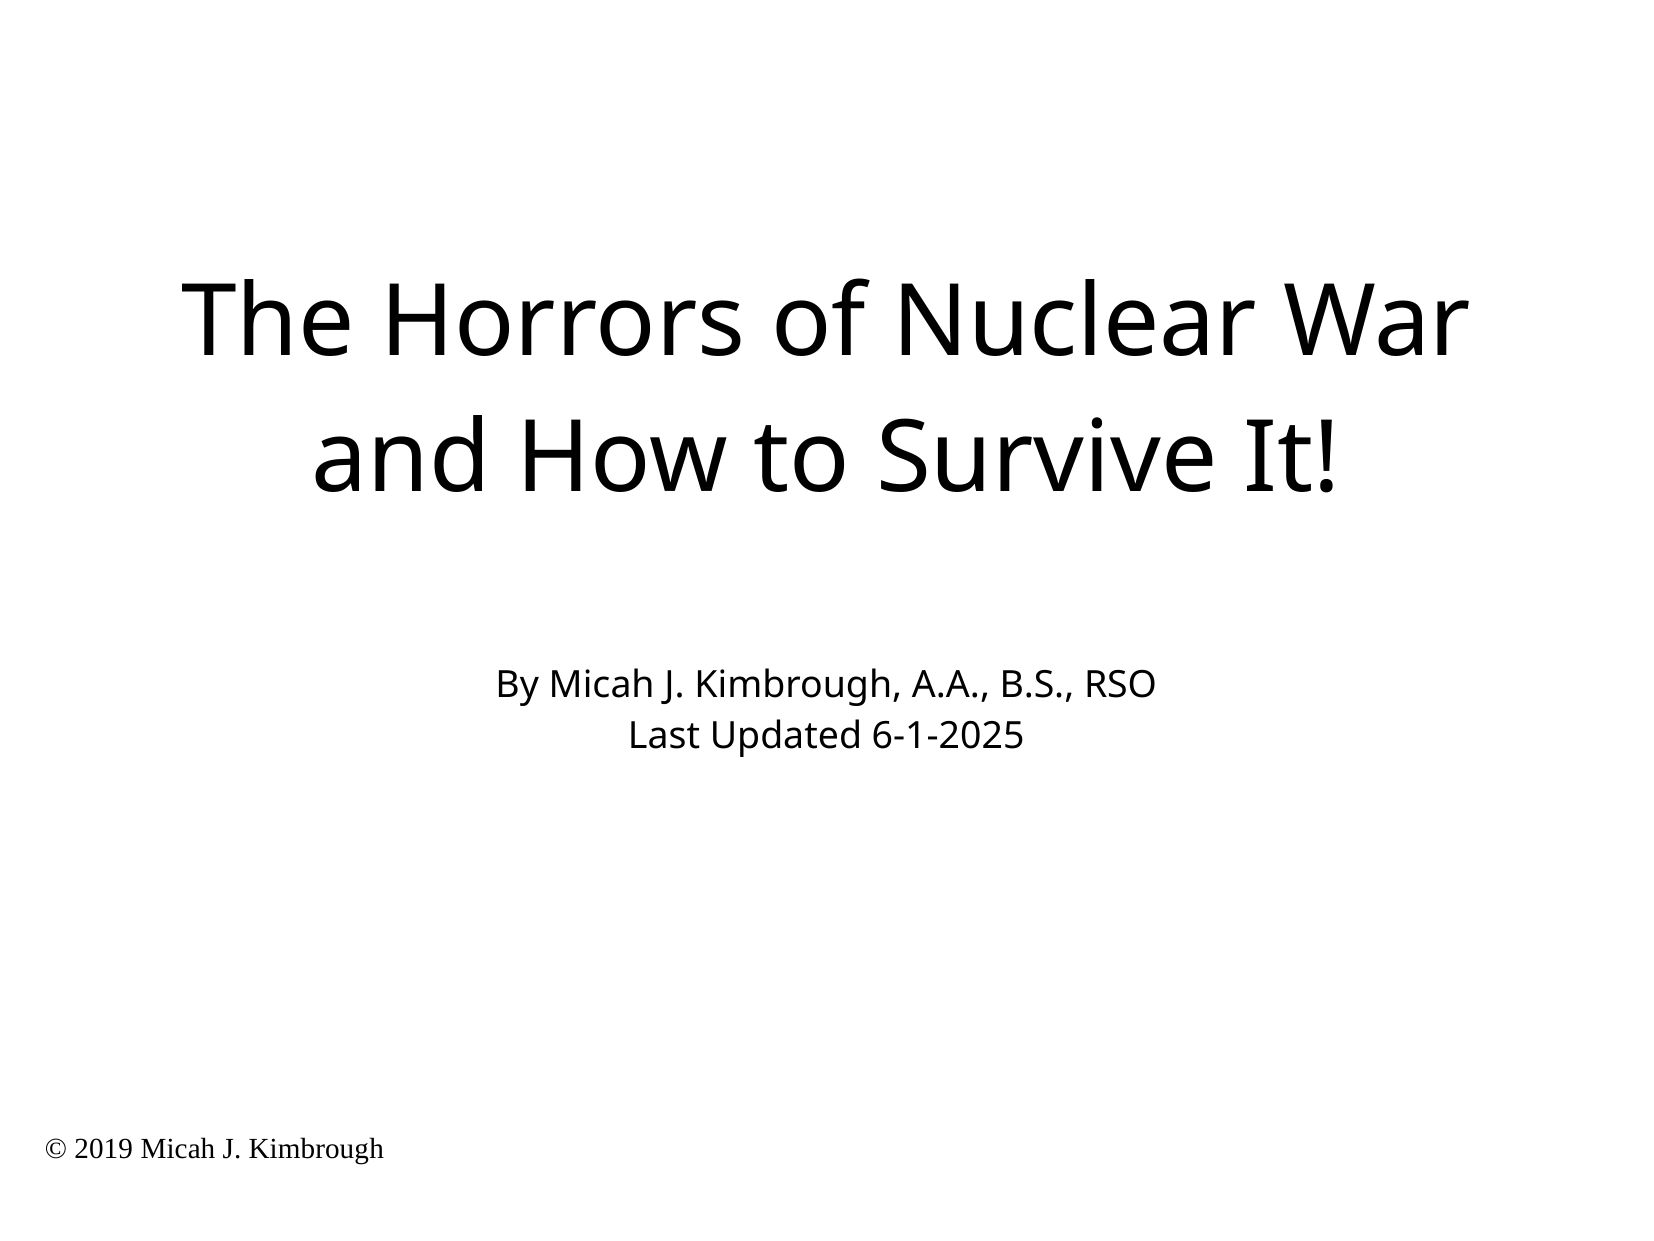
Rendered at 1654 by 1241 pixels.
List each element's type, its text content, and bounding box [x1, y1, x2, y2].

subtitle The Horrors of Nuclear War and How to Survive It! By Micah J. Kimbrough, A.A., B.S., RSO Last Updated 6-1-2025 [82, 49, 1571, 1010]
text_box © 2019 Micah J. Kimbrough [30, 1125, 676, 1201]
